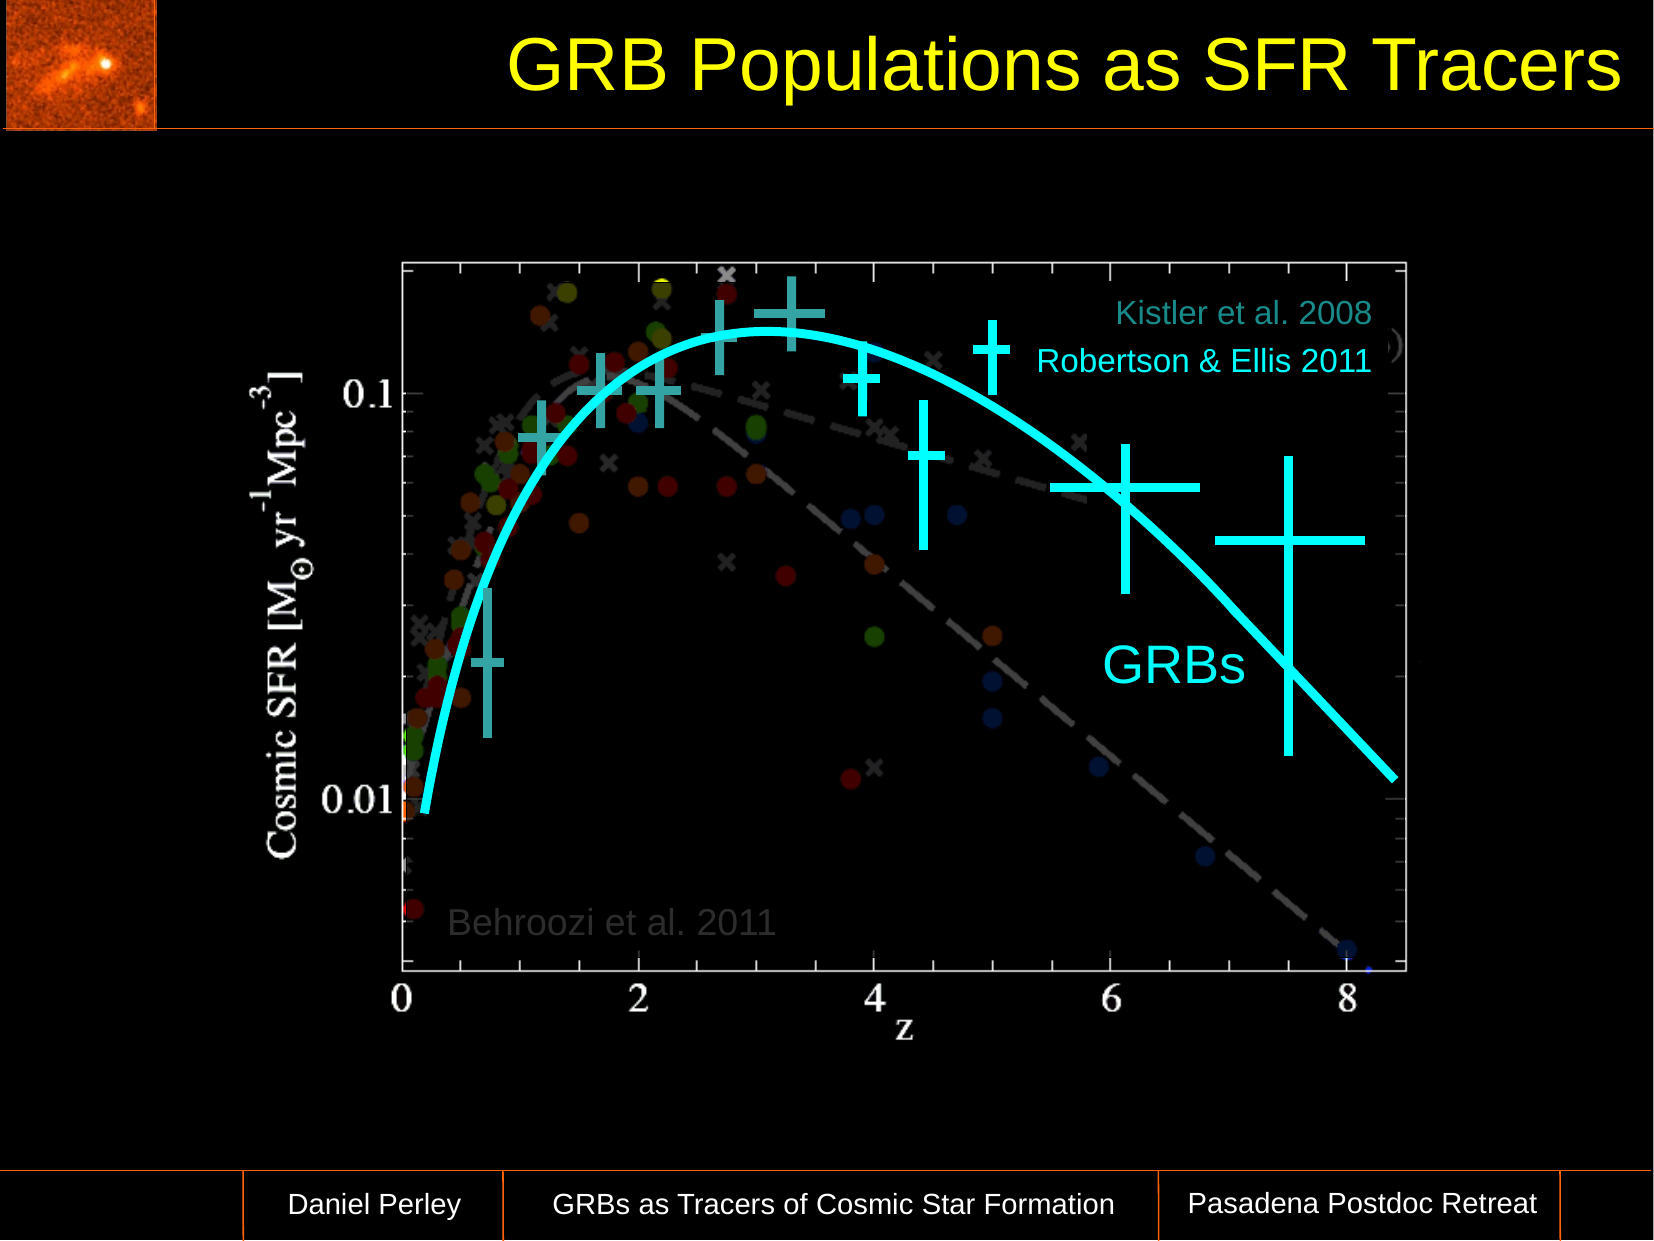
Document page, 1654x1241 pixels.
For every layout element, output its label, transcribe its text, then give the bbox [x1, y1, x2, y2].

text_box Behroozi et al. 2011 [432, 958, 845, 1007]
text_box Kistler et al. 2008 [975, 287, 1388, 340]
text_box GRBs [1087, 627, 1279, 703]
text_box Robertson & Ellis 2011 [975, 340, 1388, 387]
picture [225, 244, 1437, 1045]
picture [7, 0, 154, 128]
text_box [406, 281, 1405, 958]
title GRB Populations as SFR Tracers [187, 21, 1624, 108]
text_box [547, 442, 553, 450]
